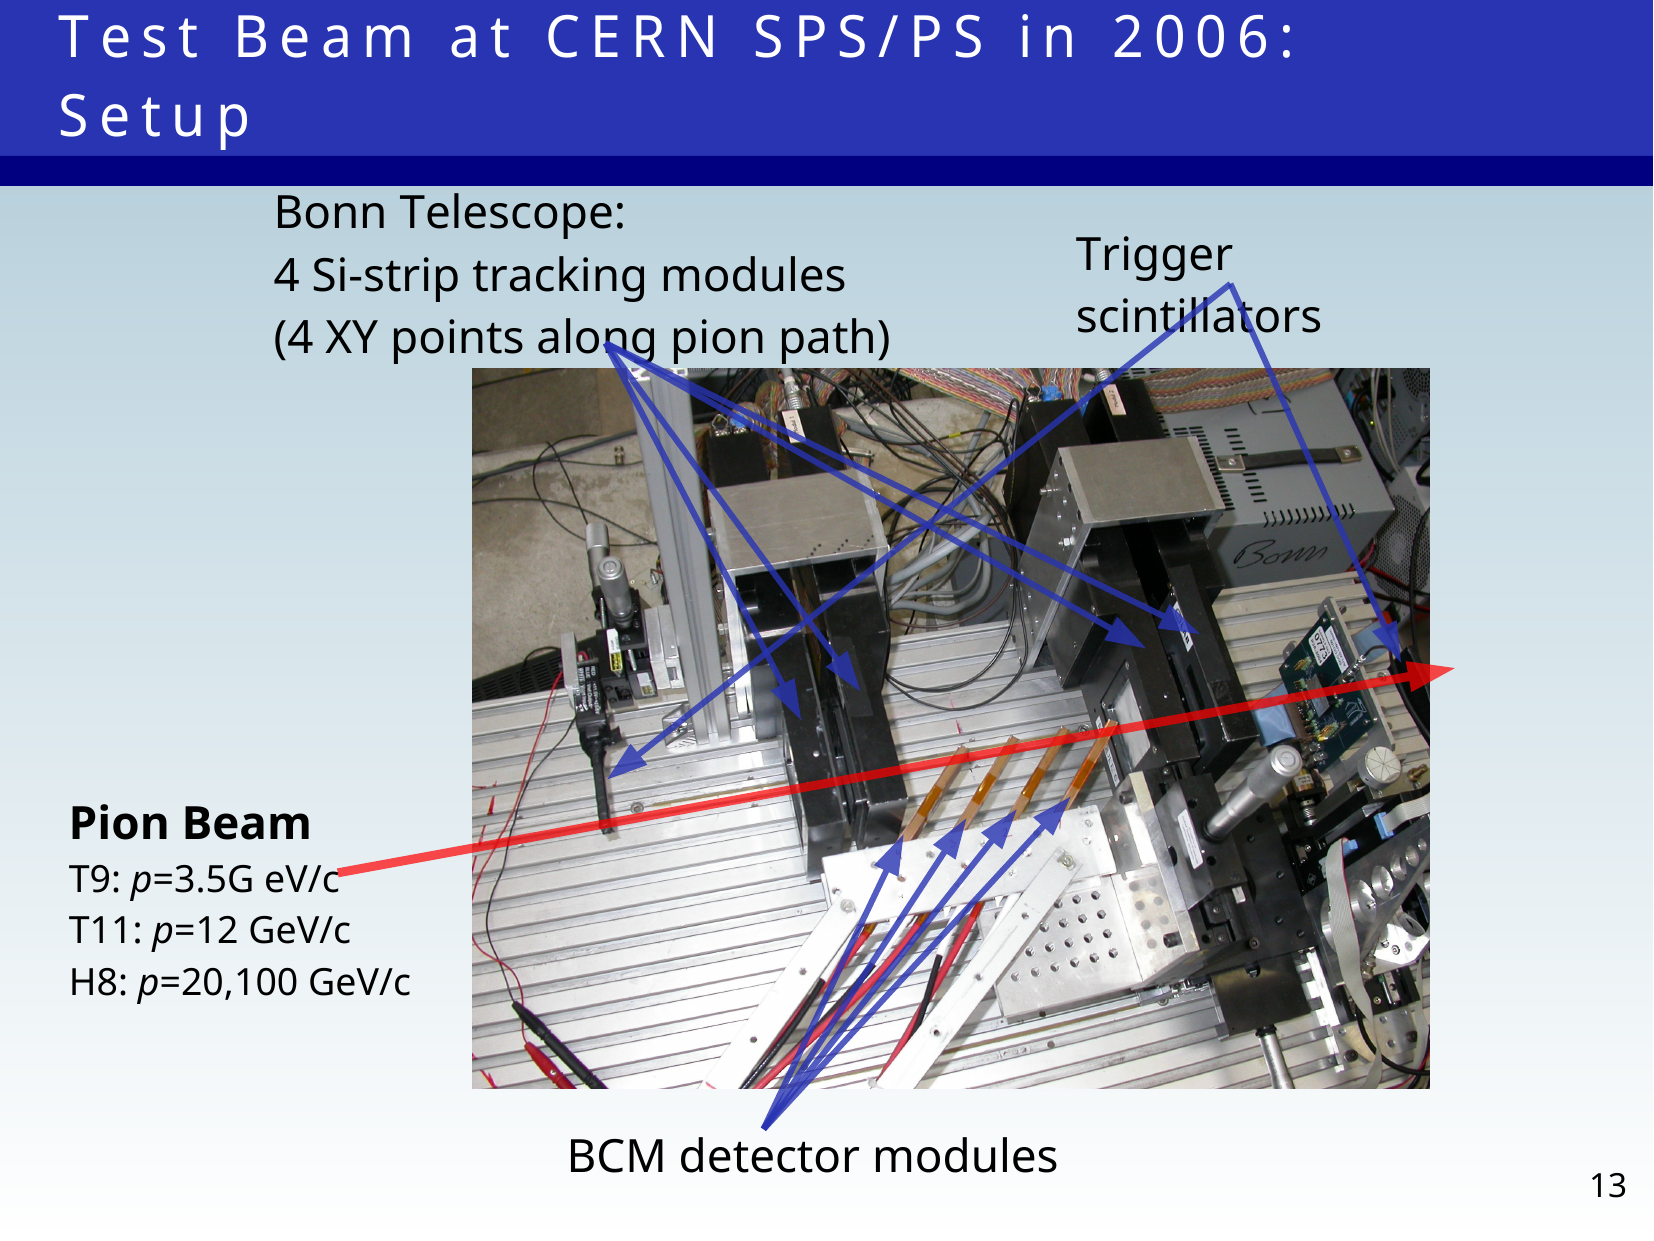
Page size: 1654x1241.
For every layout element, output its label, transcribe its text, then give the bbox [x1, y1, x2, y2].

picture [472, 682, 1430, 1089]
picture [666, 368, 1118, 505]
text_box Trigger scintillators [1061, 213, 1490, 284]
title Test Beam at CERN SPS/PS in 2006: Setup [58, 0, 1613, 149]
subtitle Pion Beam T9: p=3.5G eV/c T11: p=12 GeV/c H8: p=20,100 GeV/c [0, 839, 472, 1065]
picture [629, 368, 921, 614]
picture [633, 388, 802, 647]
picture [724, 405, 939, 520]
text_box BCM detector modules [551, 1116, 1037, 1187]
text_box Bonn Telescope: 4 Si-strip tracking modules (4 XY points along pion path) [258, 172, 918, 353]
picture [472, 368, 1430, 843]
